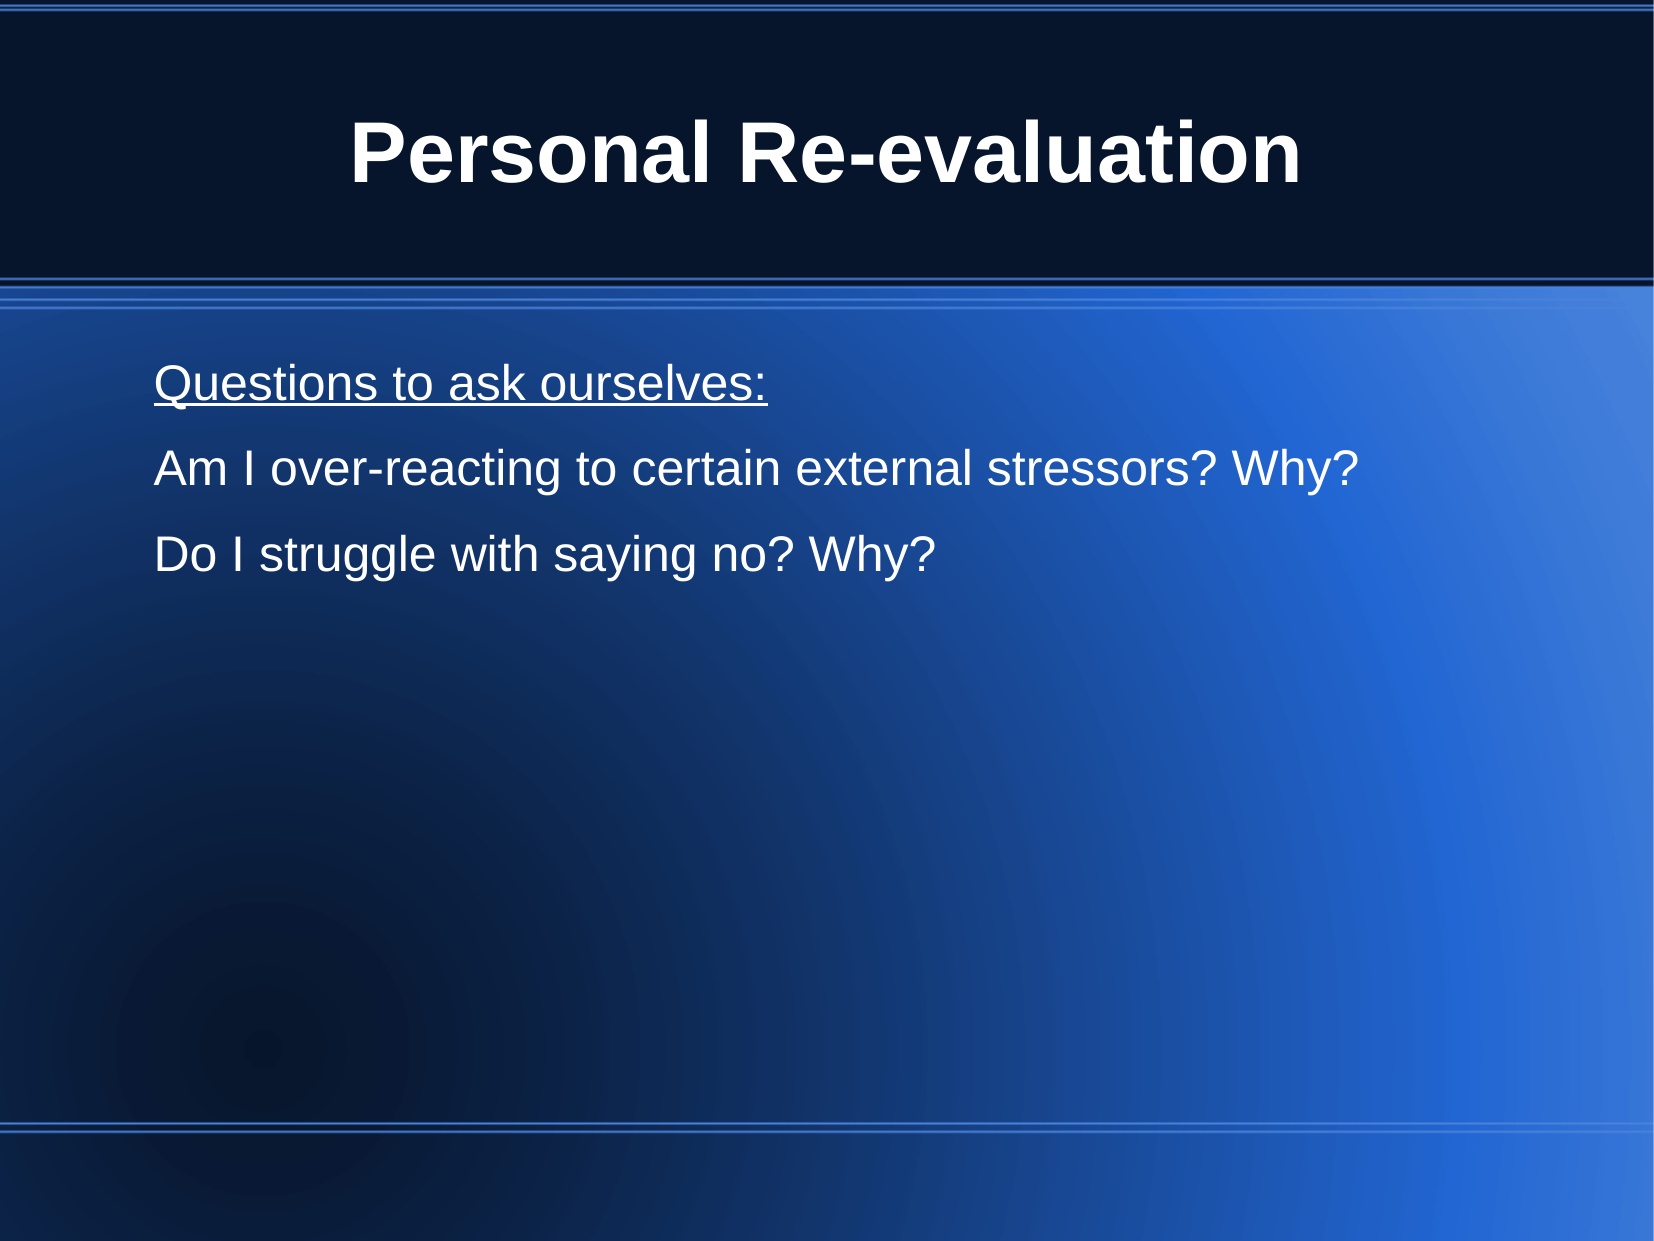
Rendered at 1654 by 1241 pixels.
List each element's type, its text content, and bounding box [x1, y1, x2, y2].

picture [0, 0, 1654, 1241]
list Questions to ask ourselves: Am I over-reacting to certain external stressors? Why? Do I struggle with saying no? Why? [82, 355, 1571, 1058]
title Personal Re-evaluation [82, 49, 1571, 257]
